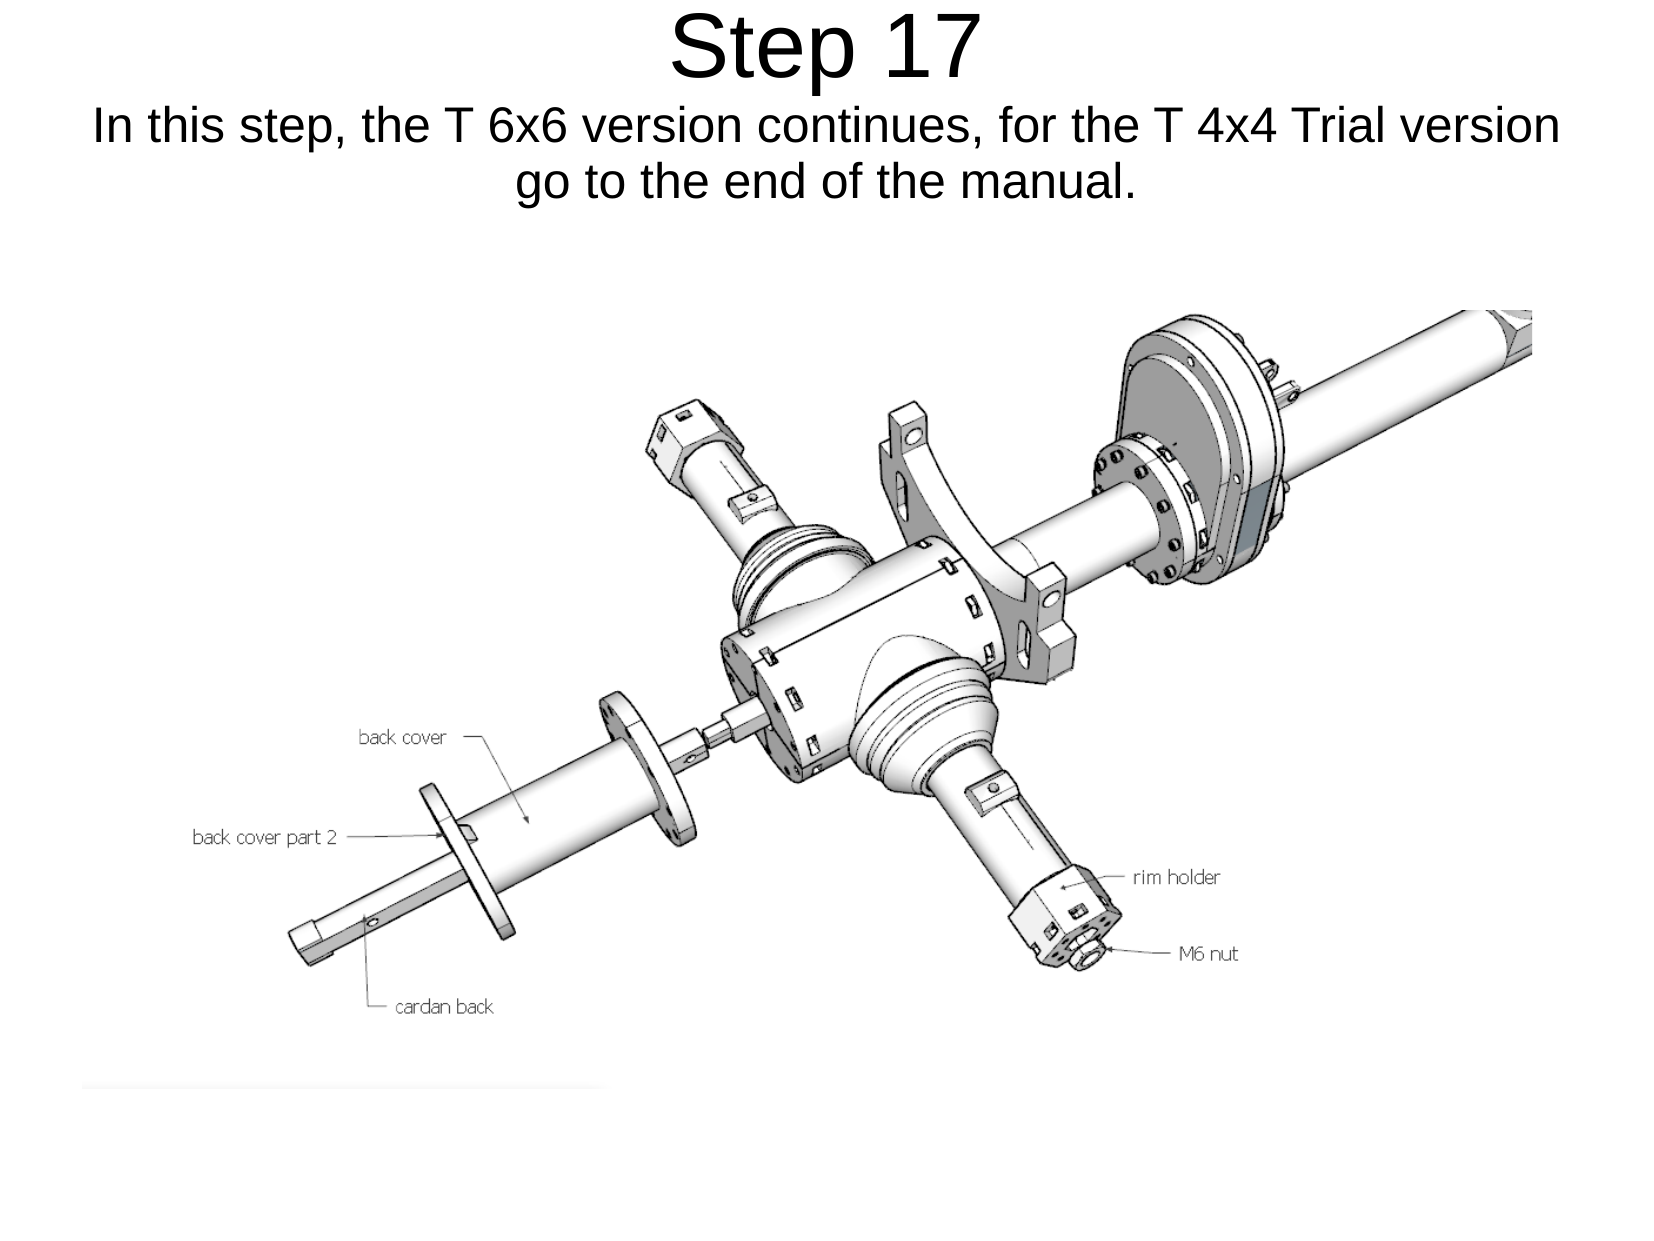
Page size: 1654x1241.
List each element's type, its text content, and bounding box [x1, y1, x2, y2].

picture [82, 310, 1571, 1089]
title Step 17 In this step, the T 6x6 version continues, for the T 4x4 Trial version go to the end of the manual. [82, 0, 1571, 310]
